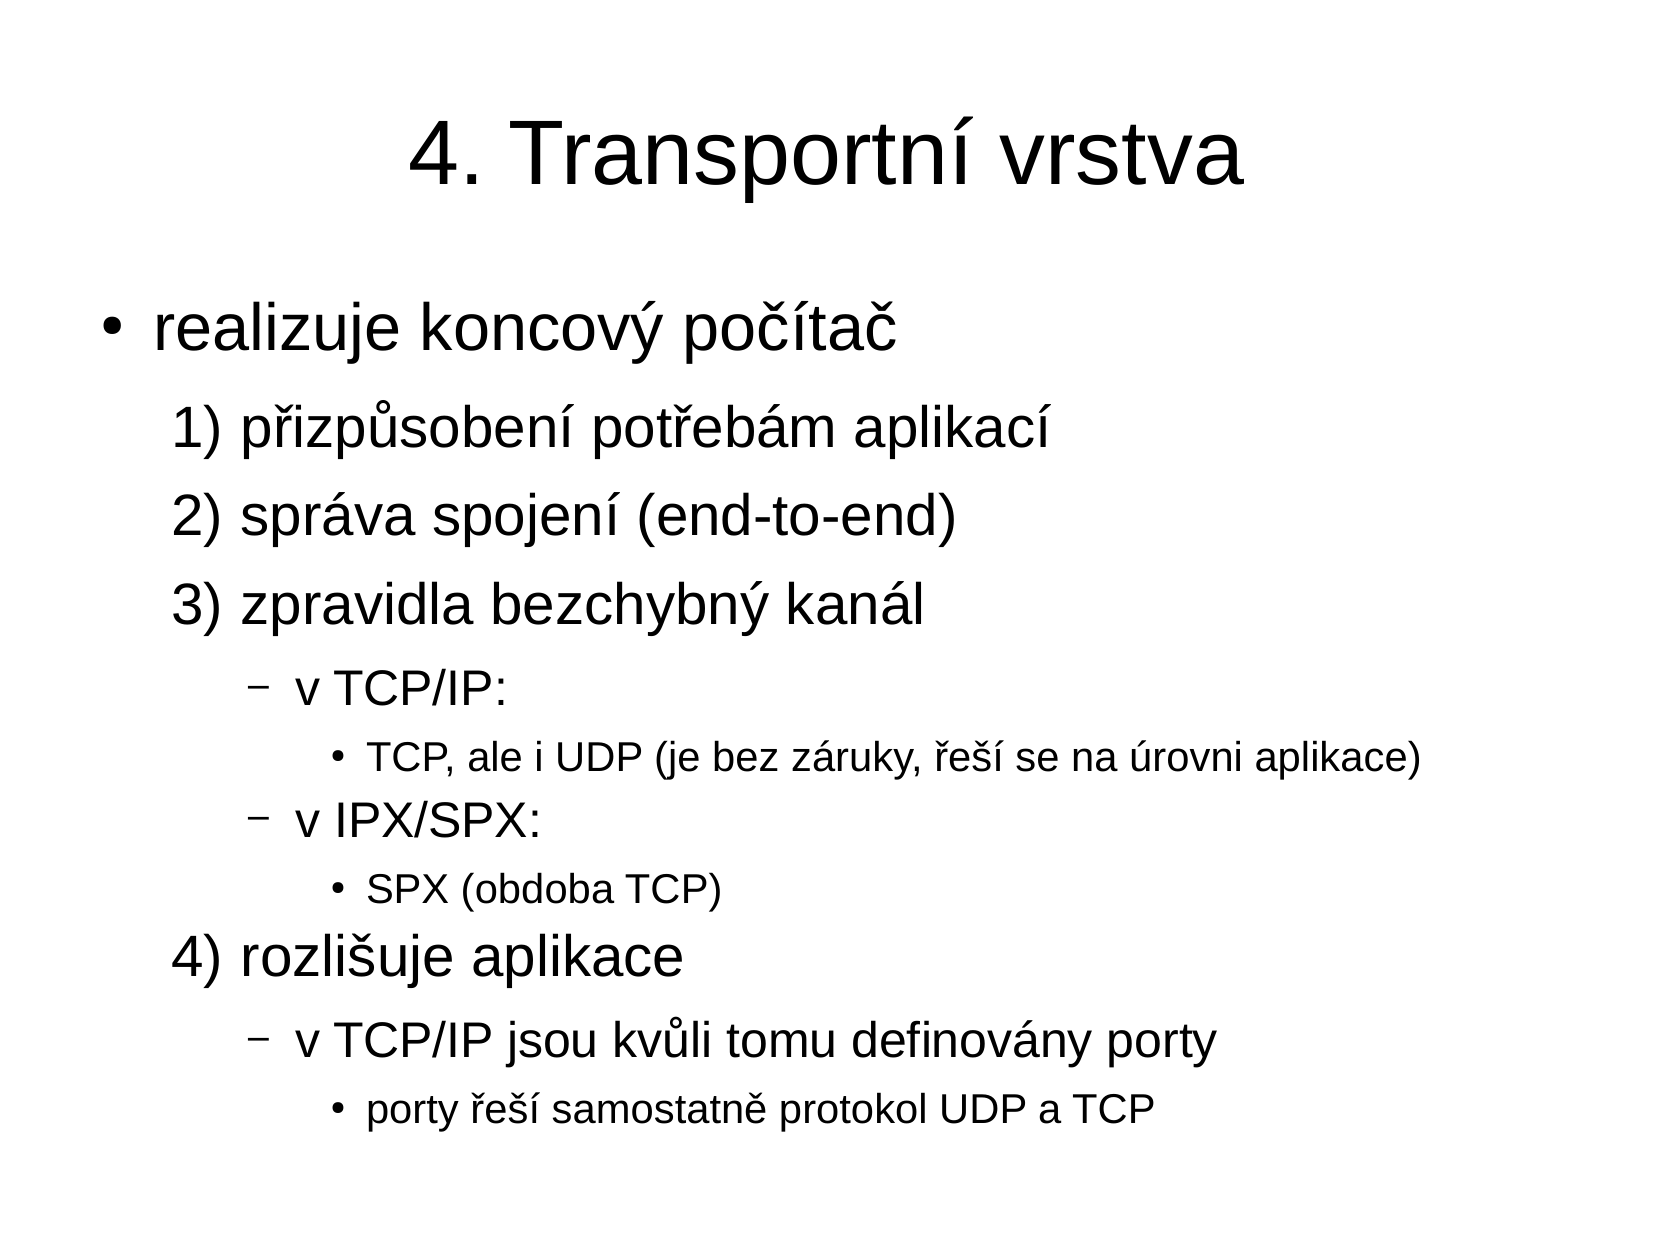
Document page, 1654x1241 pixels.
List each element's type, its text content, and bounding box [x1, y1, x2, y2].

title 4. Transportní vrstva [82, 49, 1571, 257]
list realizuje koncový počítač přizpůsobení potřebám aplikací správa spojení (end-to-end) zpravidla bezchybný kanál v TCP/IP: TCP, ale i UDP (je bez záruky, řeší se na úrovni aplikace) v IPX/SPX: SPX (obdoba TCP) rozlišuje aplikace v TCP/IP jsou kvůli tomu definovány porty porty řeší samostatně protokol UDP a TCP [82, 290, 1571, 1152]
